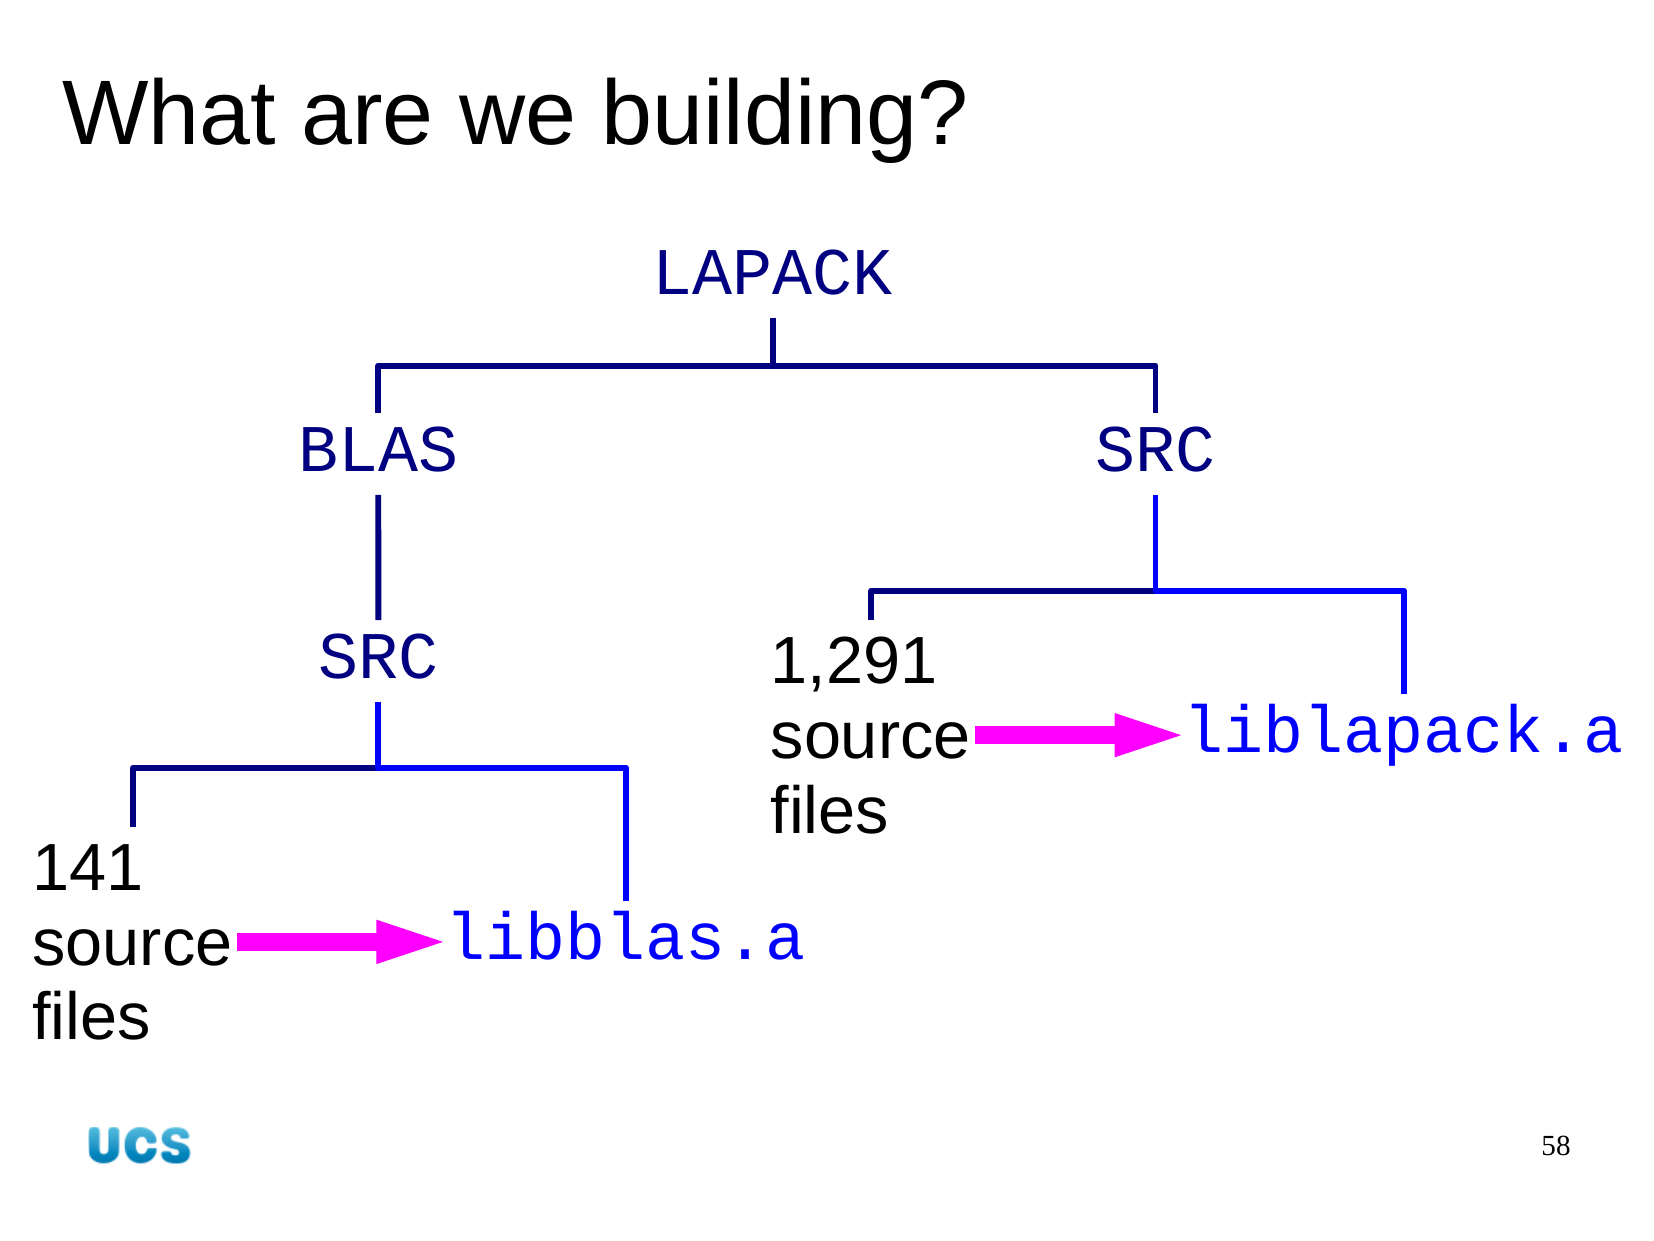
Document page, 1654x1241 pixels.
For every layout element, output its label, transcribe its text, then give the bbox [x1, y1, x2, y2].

text_box BLAS [295, 413, 462, 495]
text_box SRC [315, 620, 442, 702]
text_box liblapack.a [1181, 694, 1628, 776]
text_box libblas.a [442, 901, 809, 983]
picture [88, 1126, 191, 1165]
text_box What are we building? [59, 59, 973, 168]
text_box 1,291 source files [767, 620, 975, 851]
text_box 141 source files [29, 826, 237, 1058]
text_box SRC [1092, 413, 1219, 495]
text_box LAPACK [649, 236, 896, 318]
